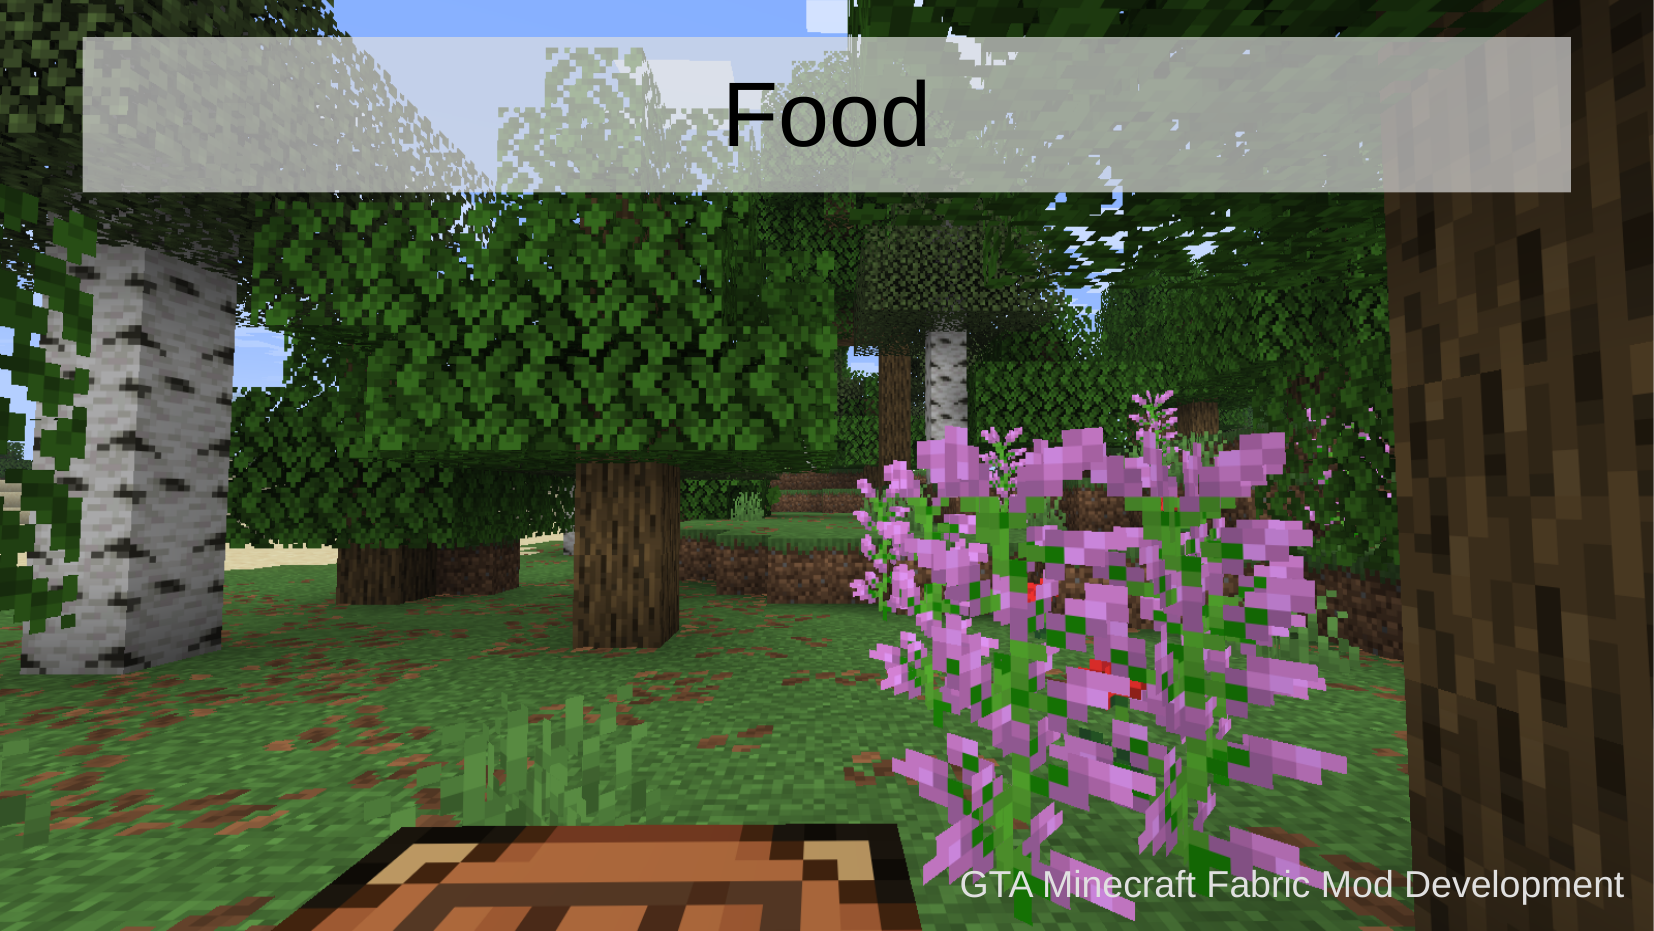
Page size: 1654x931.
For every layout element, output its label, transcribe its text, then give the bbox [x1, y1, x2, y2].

title Food [82, 37, 1571, 193]
picture [0, 0, 1654, 931]
